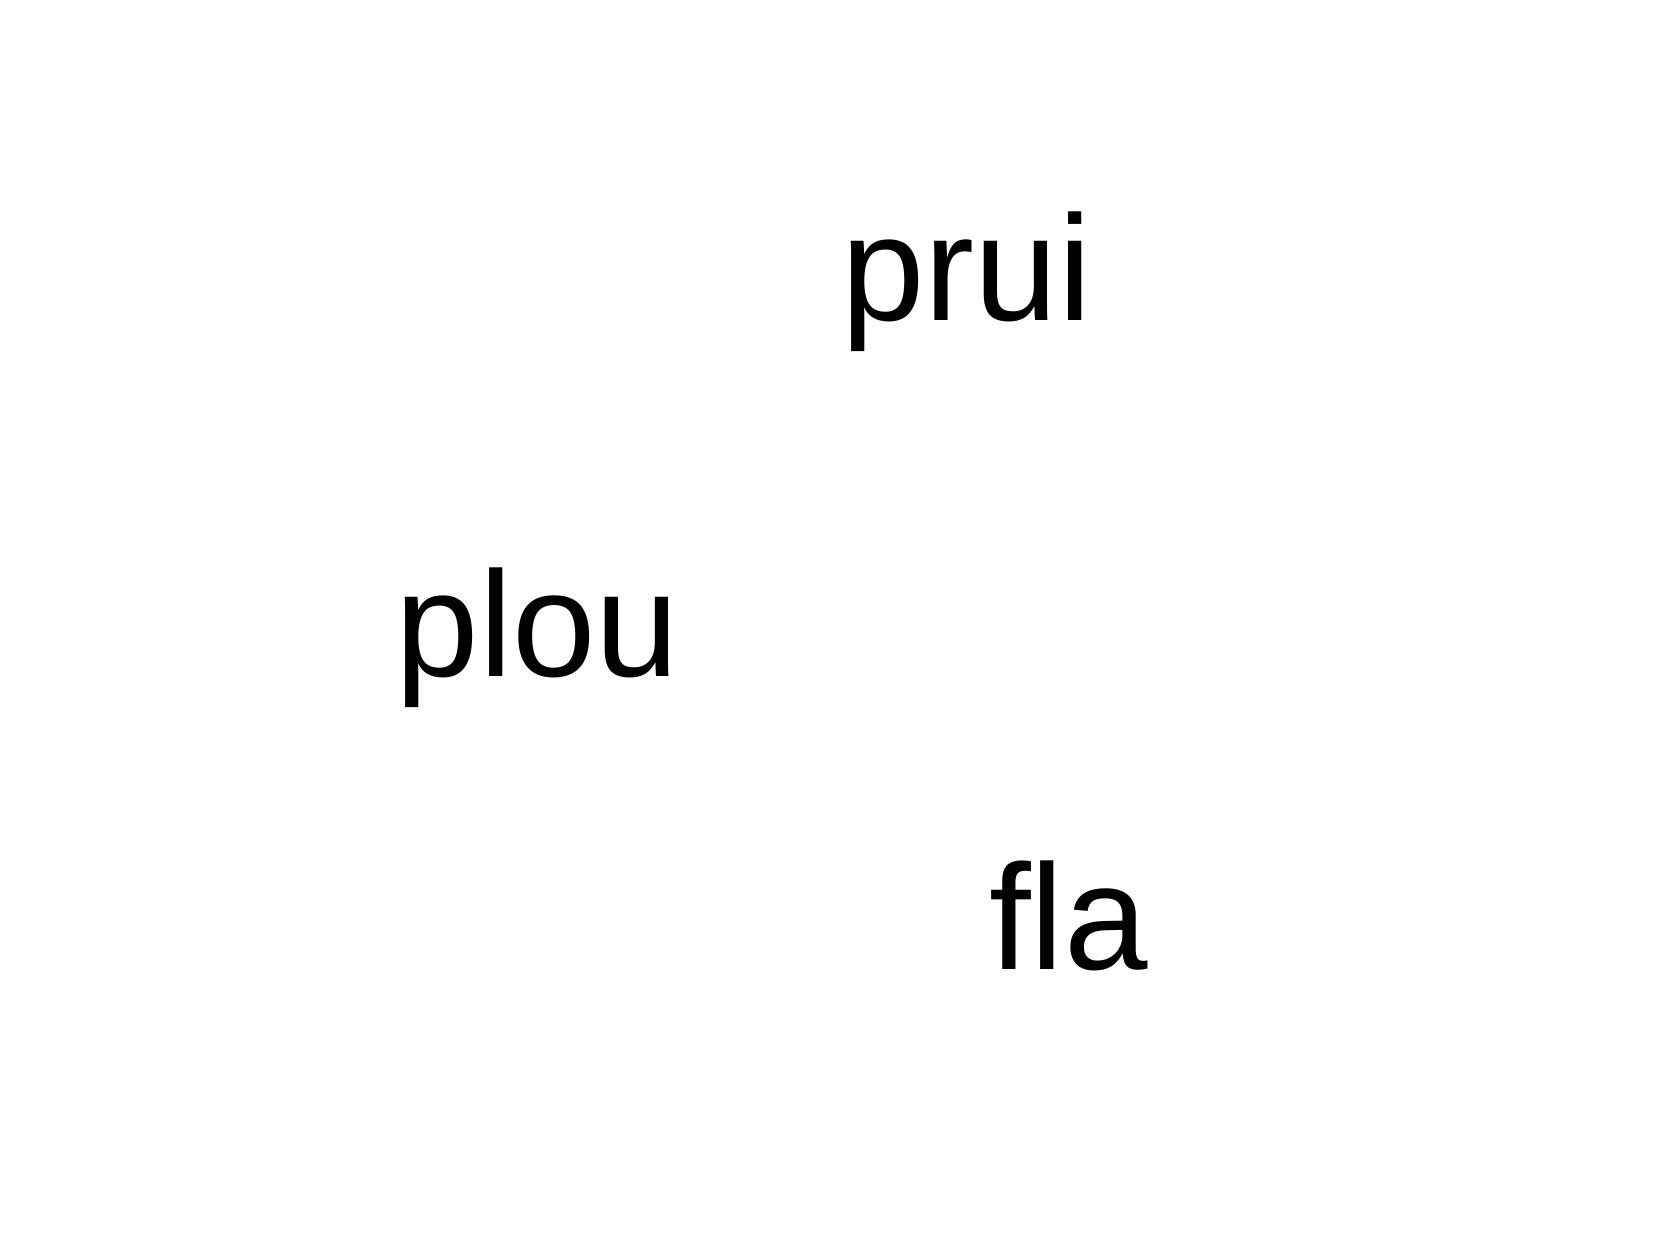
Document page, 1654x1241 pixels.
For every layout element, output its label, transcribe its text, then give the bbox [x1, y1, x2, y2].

text_box fla [974, 826, 1300, 1010]
text_box plou [380, 533, 1279, 717]
text_box prui [826, 177, 1211, 360]
